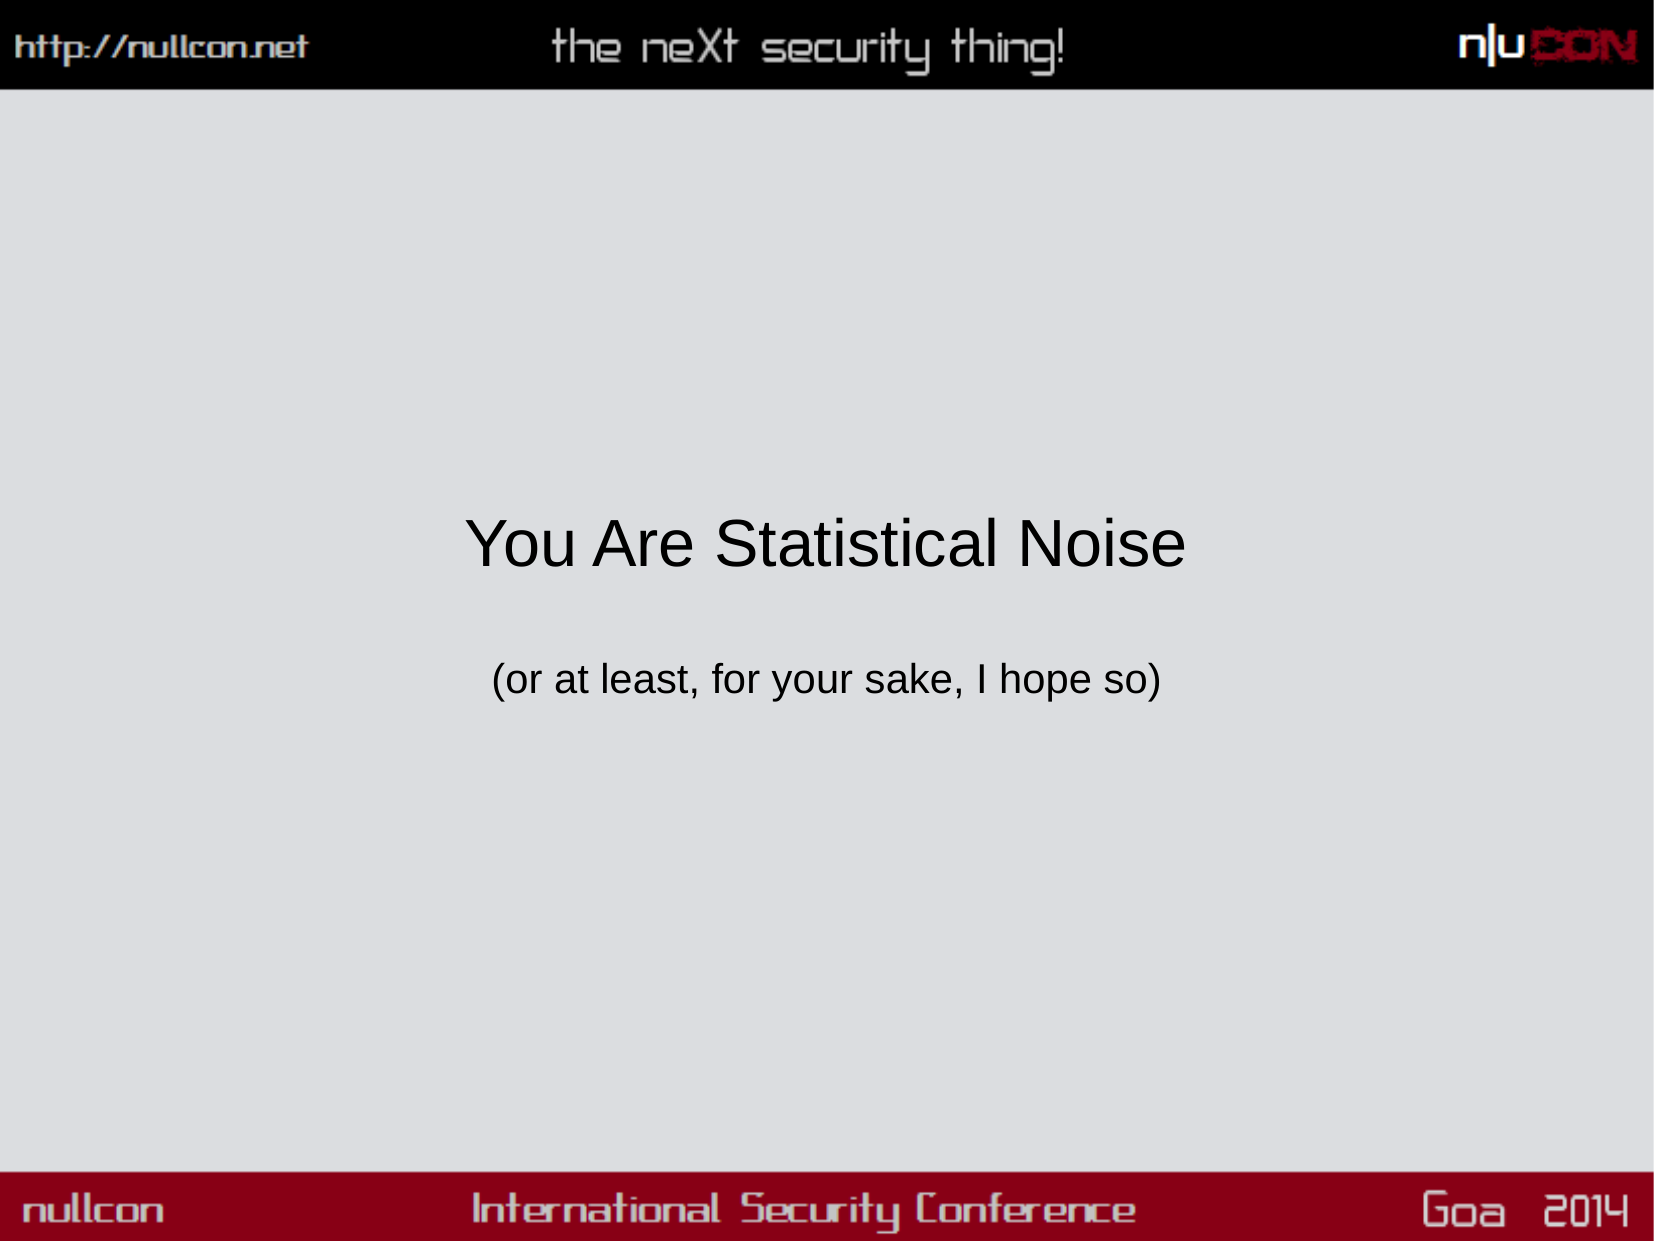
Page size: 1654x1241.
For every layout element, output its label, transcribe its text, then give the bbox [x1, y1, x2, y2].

picture [0, 0, 1654, 1241]
subtitle You Are Statistical Noise (or at least, for your sake, I hope so) [82, 49, 1571, 1010]
